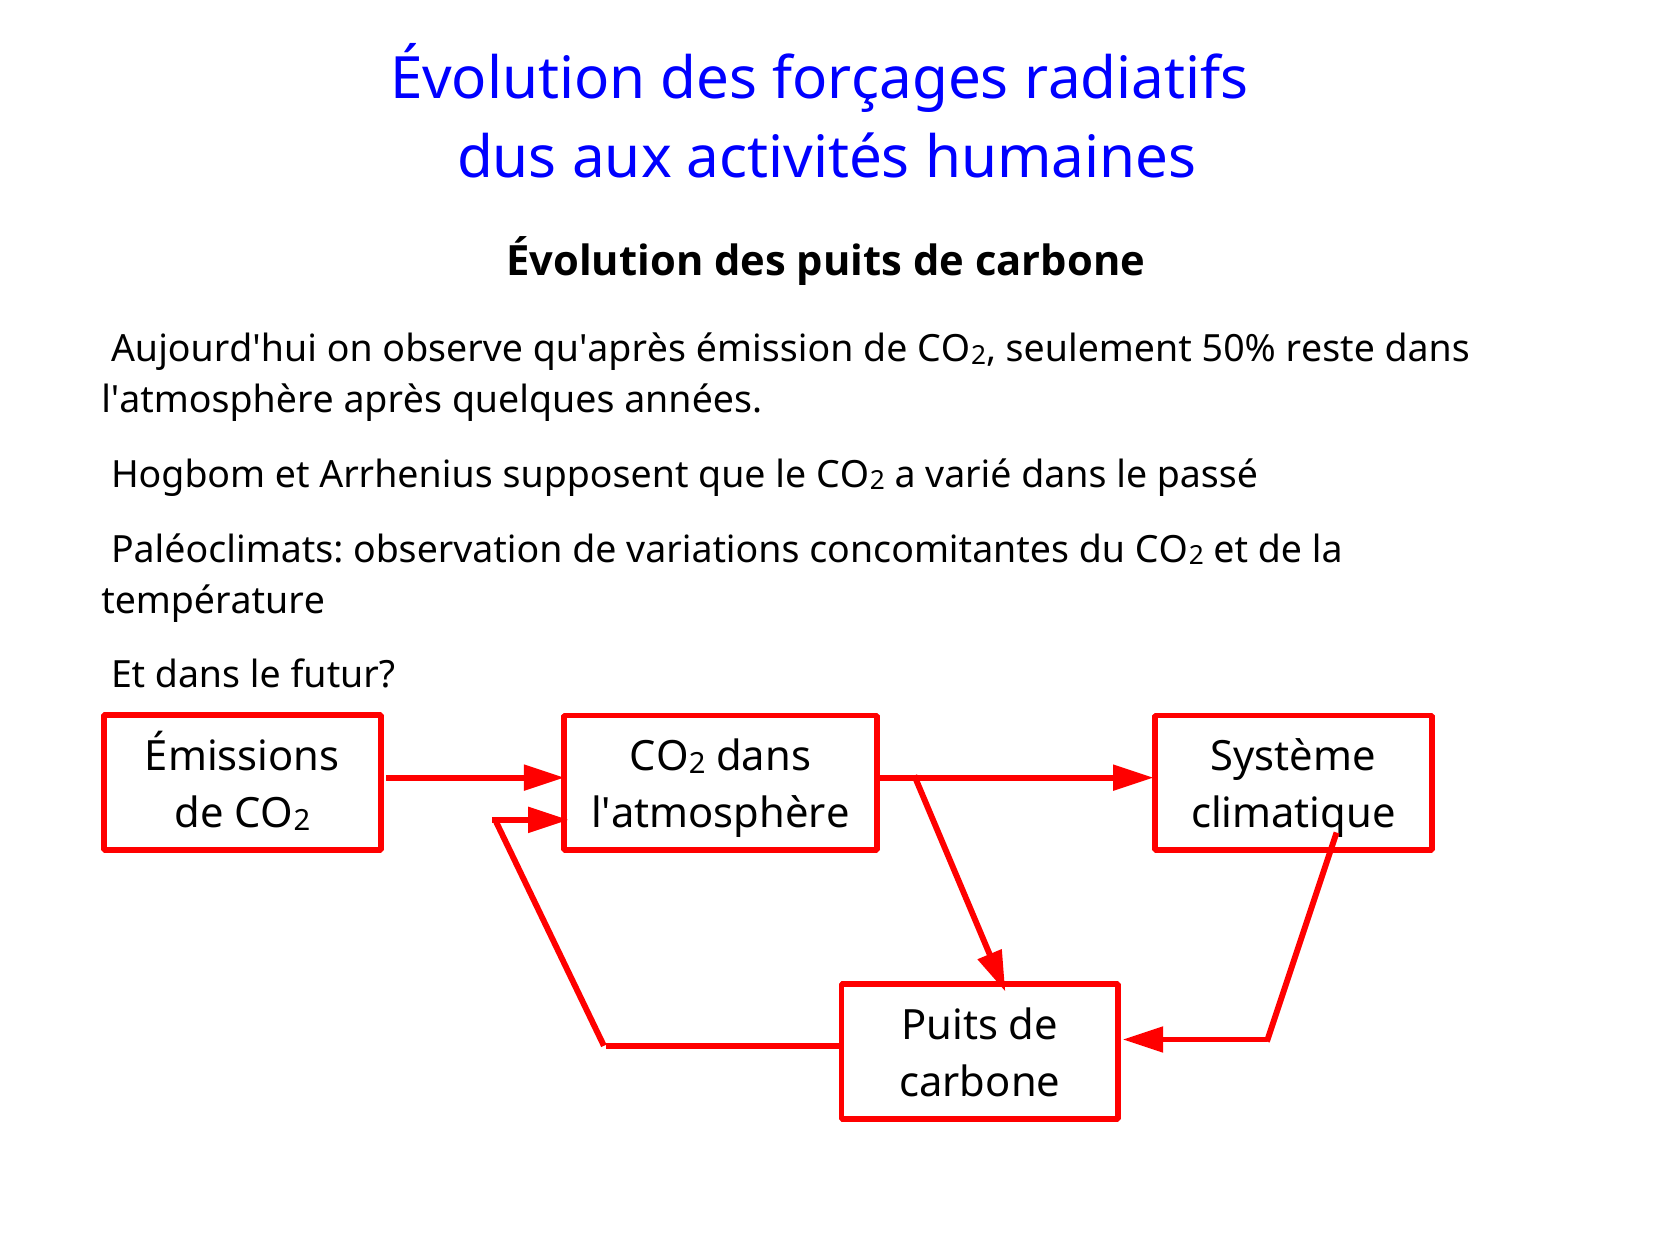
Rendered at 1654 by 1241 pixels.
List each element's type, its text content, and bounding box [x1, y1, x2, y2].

text_box CO2 dans l'atmosphère [564, 715, 877, 842]
text_box Émissions de CO2 [103, 715, 381, 841]
title Évolution des forçages radiatifs dus aux activités humaines [82, 0, 1571, 231]
text_box Système climatique [1155, 715, 1432, 832]
text_box Puits de carbone [841, 984, 1119, 1101]
text_box Aujourd'hui on observe qu'après émission de CO2, seulement 50% reste dans l'atmosphère après quelques années. Hogbom et Arrhenius supposent que le CO2 a varié dans le passé Paléoclimats: observation de variations concomitantes du CO2 et de la température Et dans le futur? [86, 314, 1548, 684]
text_box Évolution des puits de carbone [265, 223, 1387, 309]
